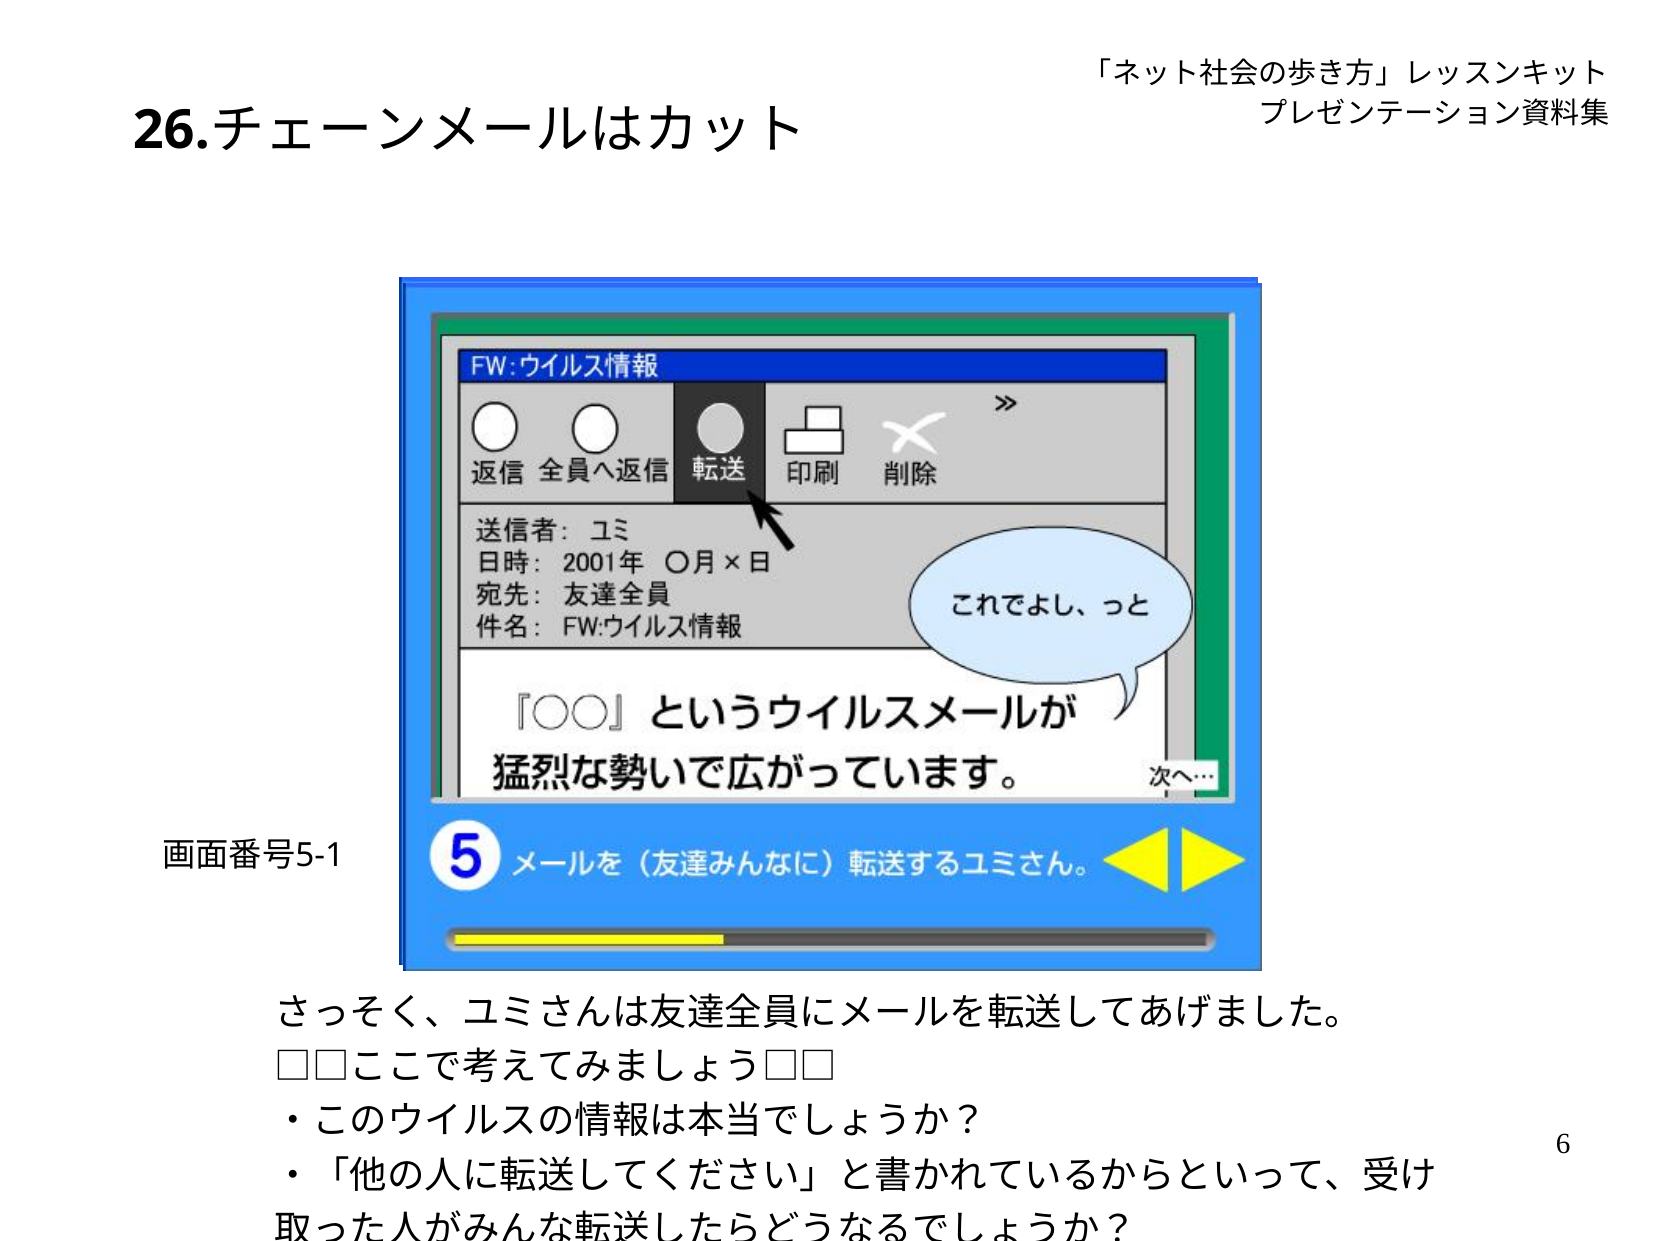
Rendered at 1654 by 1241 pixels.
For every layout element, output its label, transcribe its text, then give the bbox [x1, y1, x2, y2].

picture [399, 277, 1262, 971]
text_box さっそく、ユミさんは友達全員にメールを転送してあげました。 □□ここで考えてみましょう□□ ・このウイルスの情報は本当でしょうか？ ・「他の人に転送してください」と書かれているからといって、受け取った人がみんな転送したらどうなるでしょうか？ [259, 974, 1495, 1241]
text_box 26.チェーンメールはカット [118, 88, 1241, 169]
text_box 画面番号5-1 [147, 826, 384, 882]
text_box 「ネット社会の歩き方」レッスンキット プレゼンテーション資料集 [1062, 44, 1625, 139]
